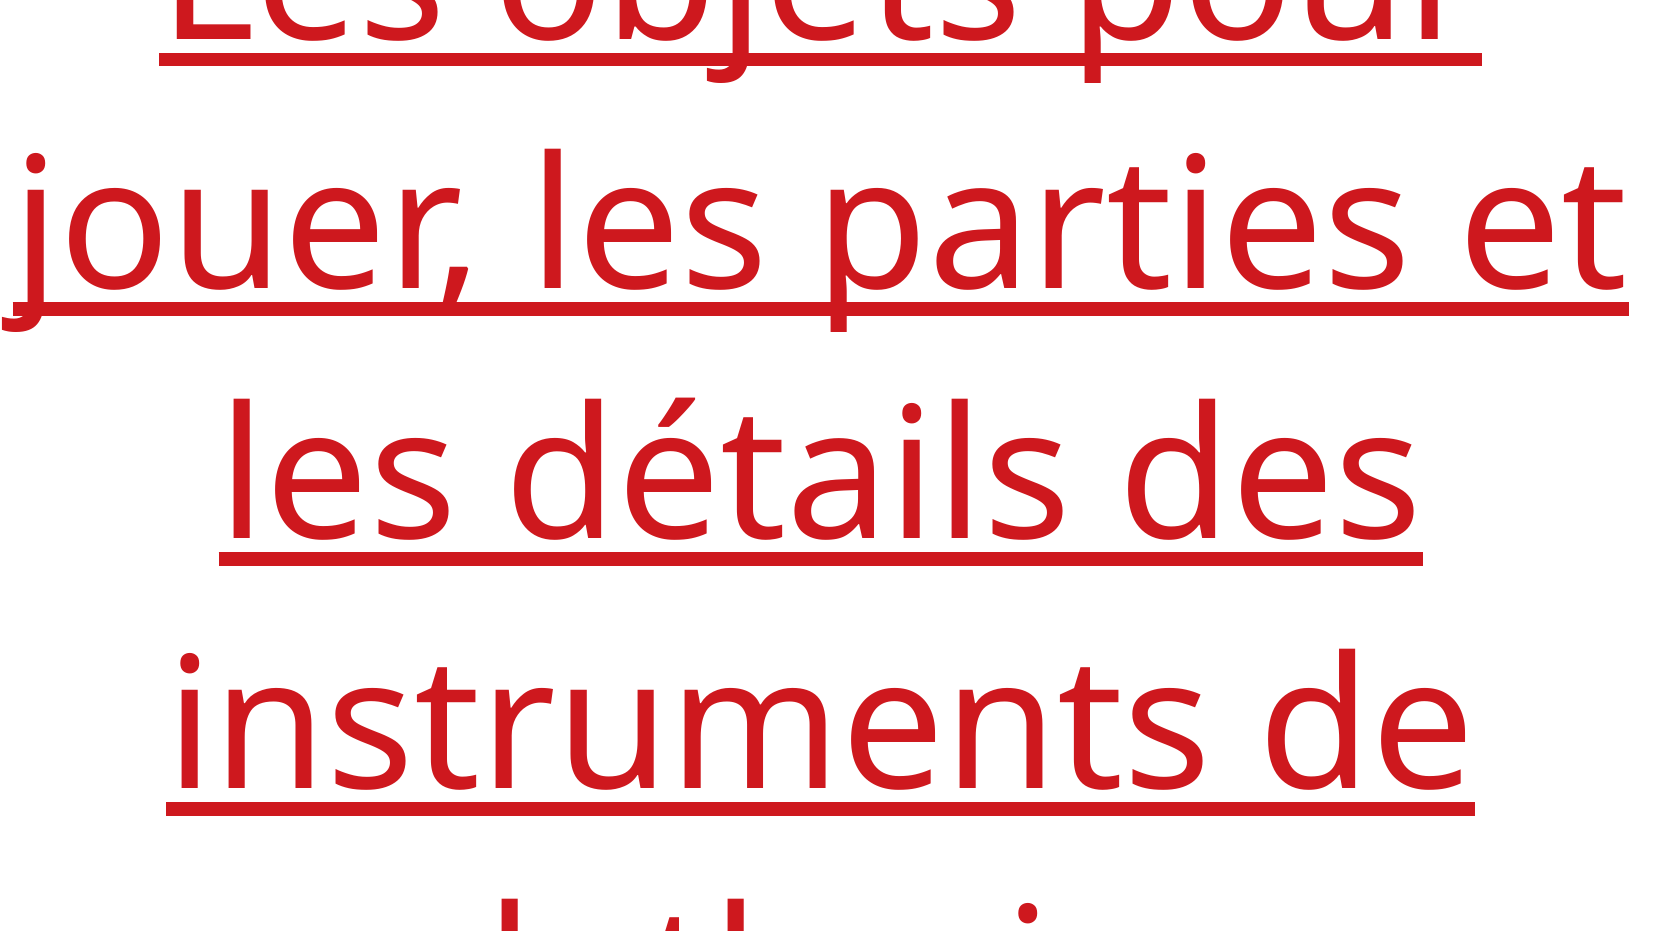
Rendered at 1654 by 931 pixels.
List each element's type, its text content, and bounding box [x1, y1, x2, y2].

title Les objets pour jouer, les parties et les détails des instruments de lutherie [0, 0, 1642, 931]
